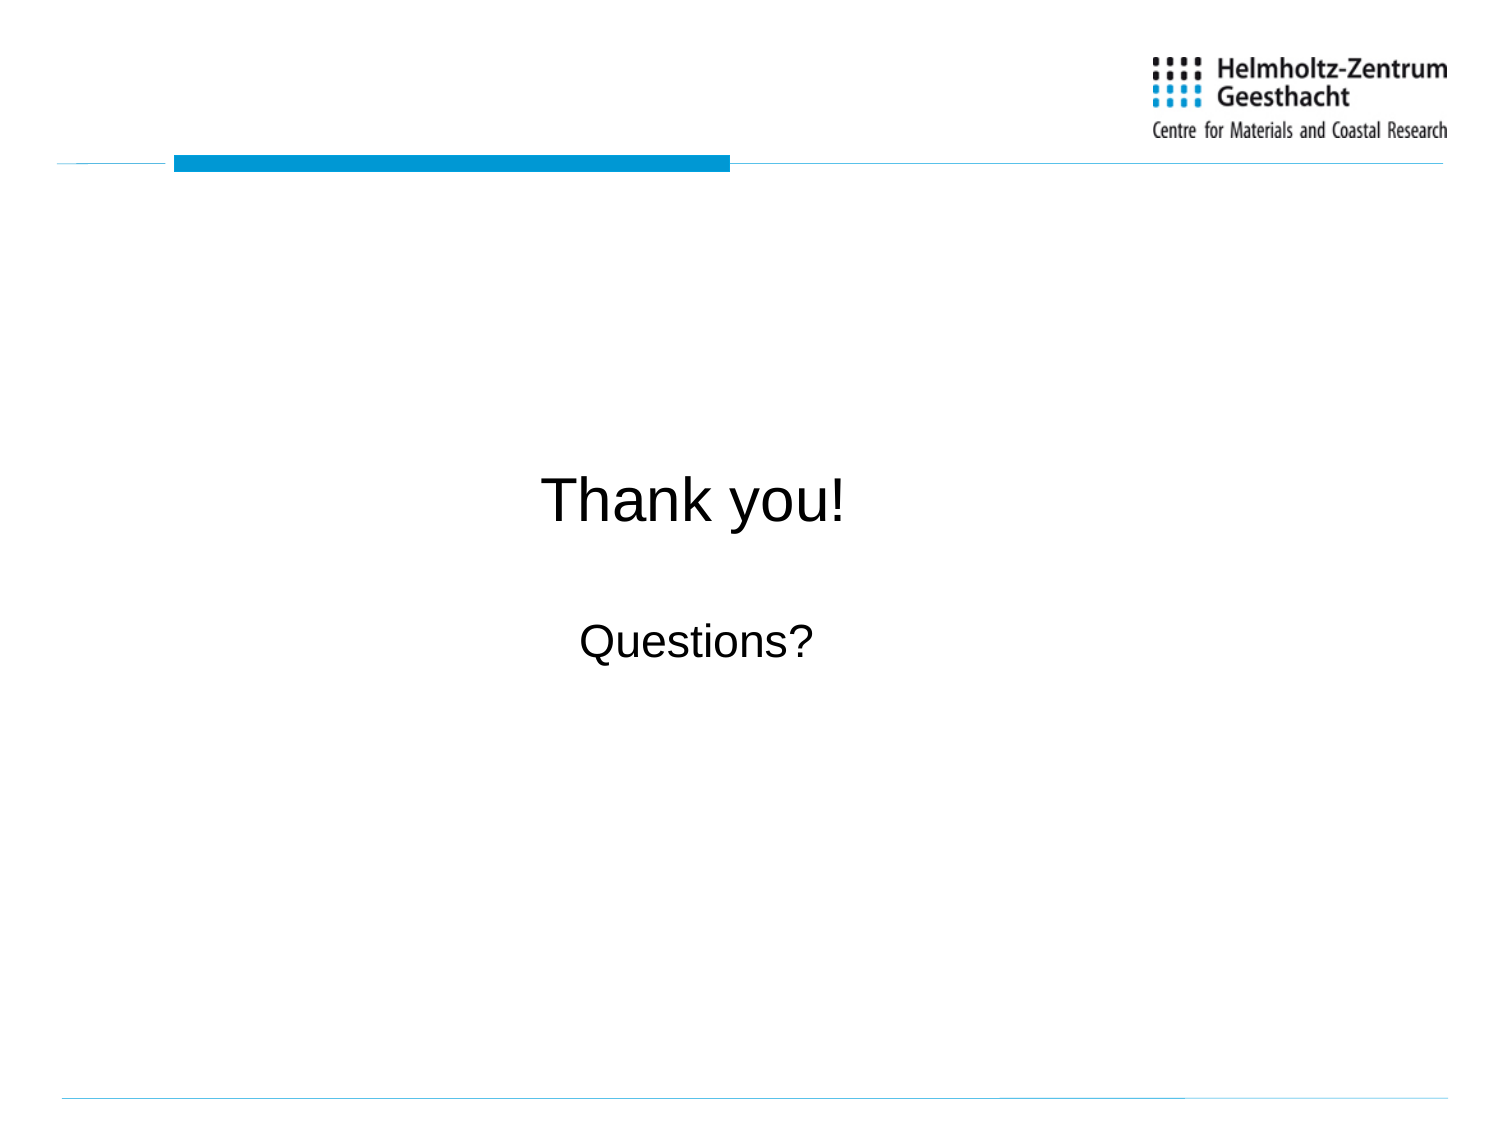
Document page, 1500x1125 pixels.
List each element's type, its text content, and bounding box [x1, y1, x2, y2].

text_box Thank you! Questions? [540, 444, 963, 669]
picture [1153, 57, 1447, 138]
